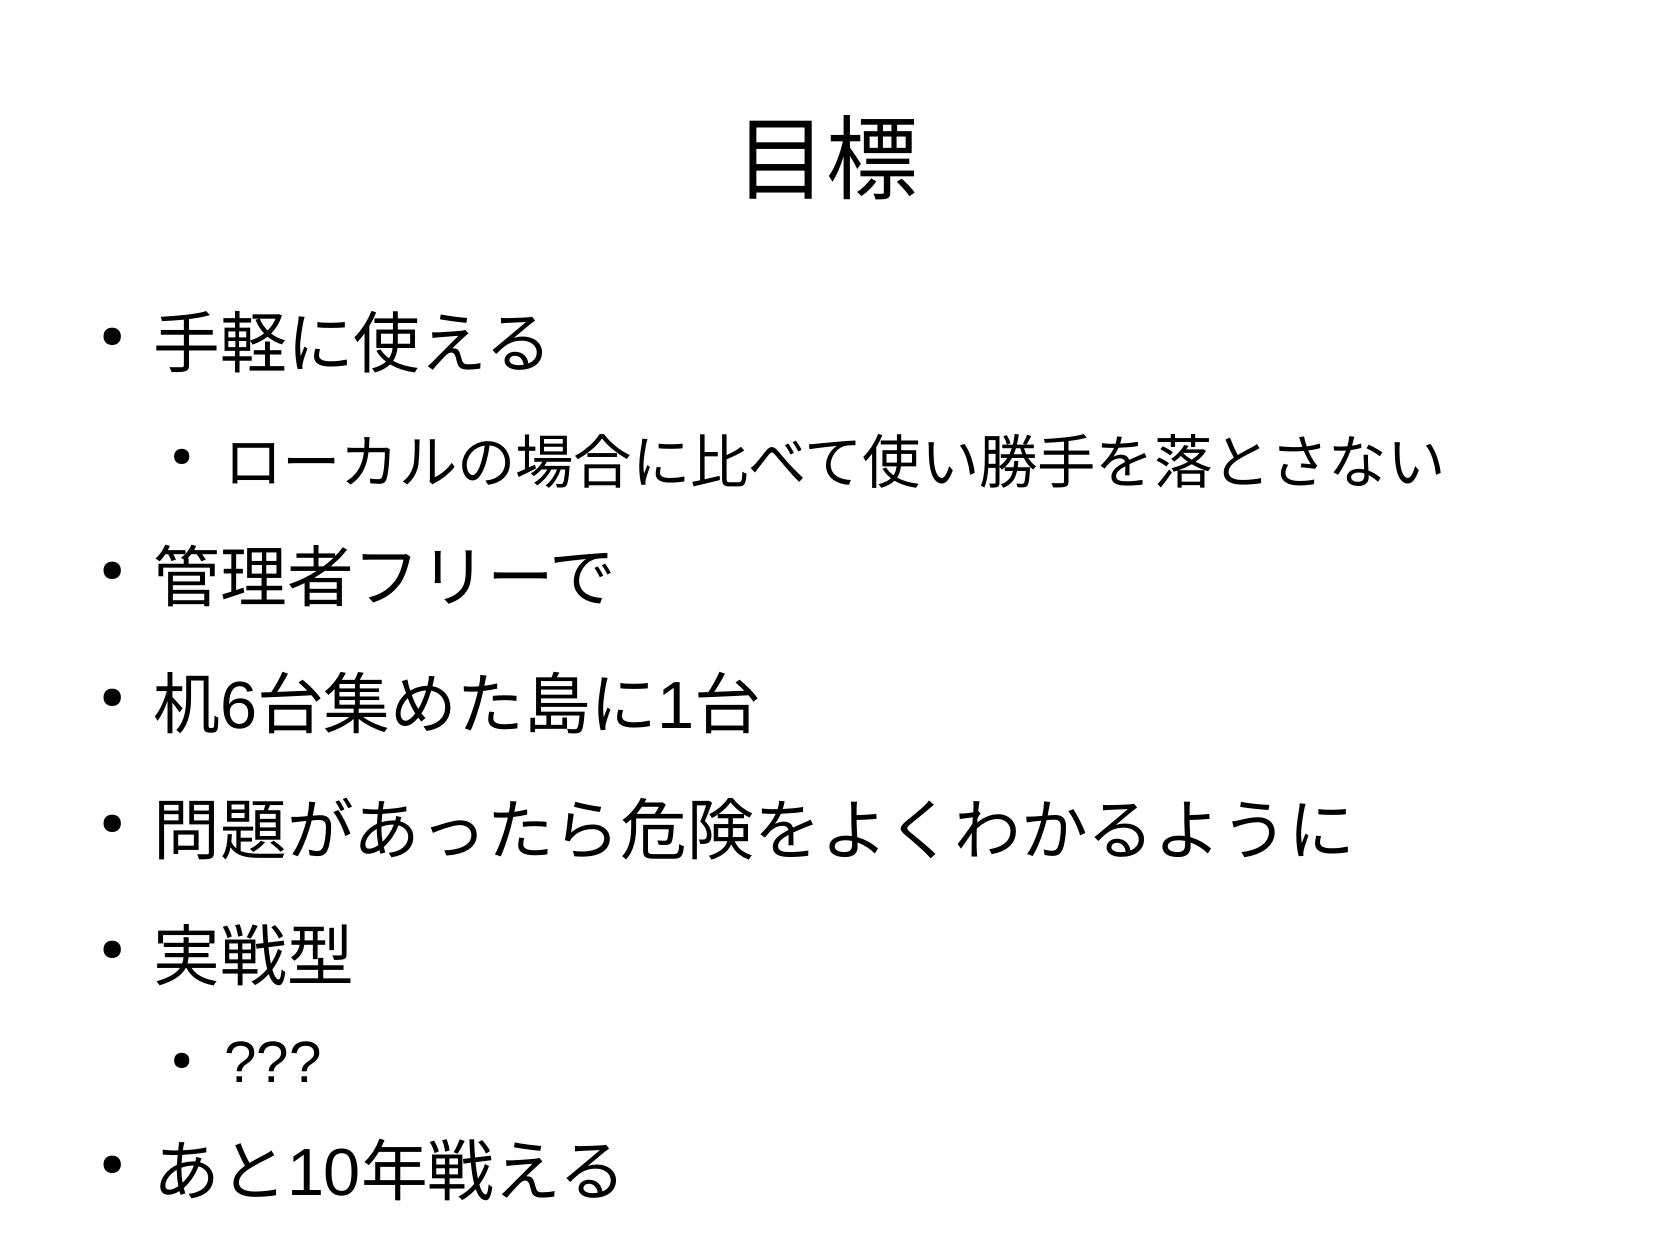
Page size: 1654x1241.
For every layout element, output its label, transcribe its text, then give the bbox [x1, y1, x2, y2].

list 手軽に使える ローカルの場合に比べて使い勝手を落とさない 管理者フリーで 机6台集めた島に1台 問題があったら危険をよくわかるように 実戦型 ??? あと10年戦える 何と？ [82, 290, 1571, 1113]
title 目標 [82, 56, 1571, 250]
